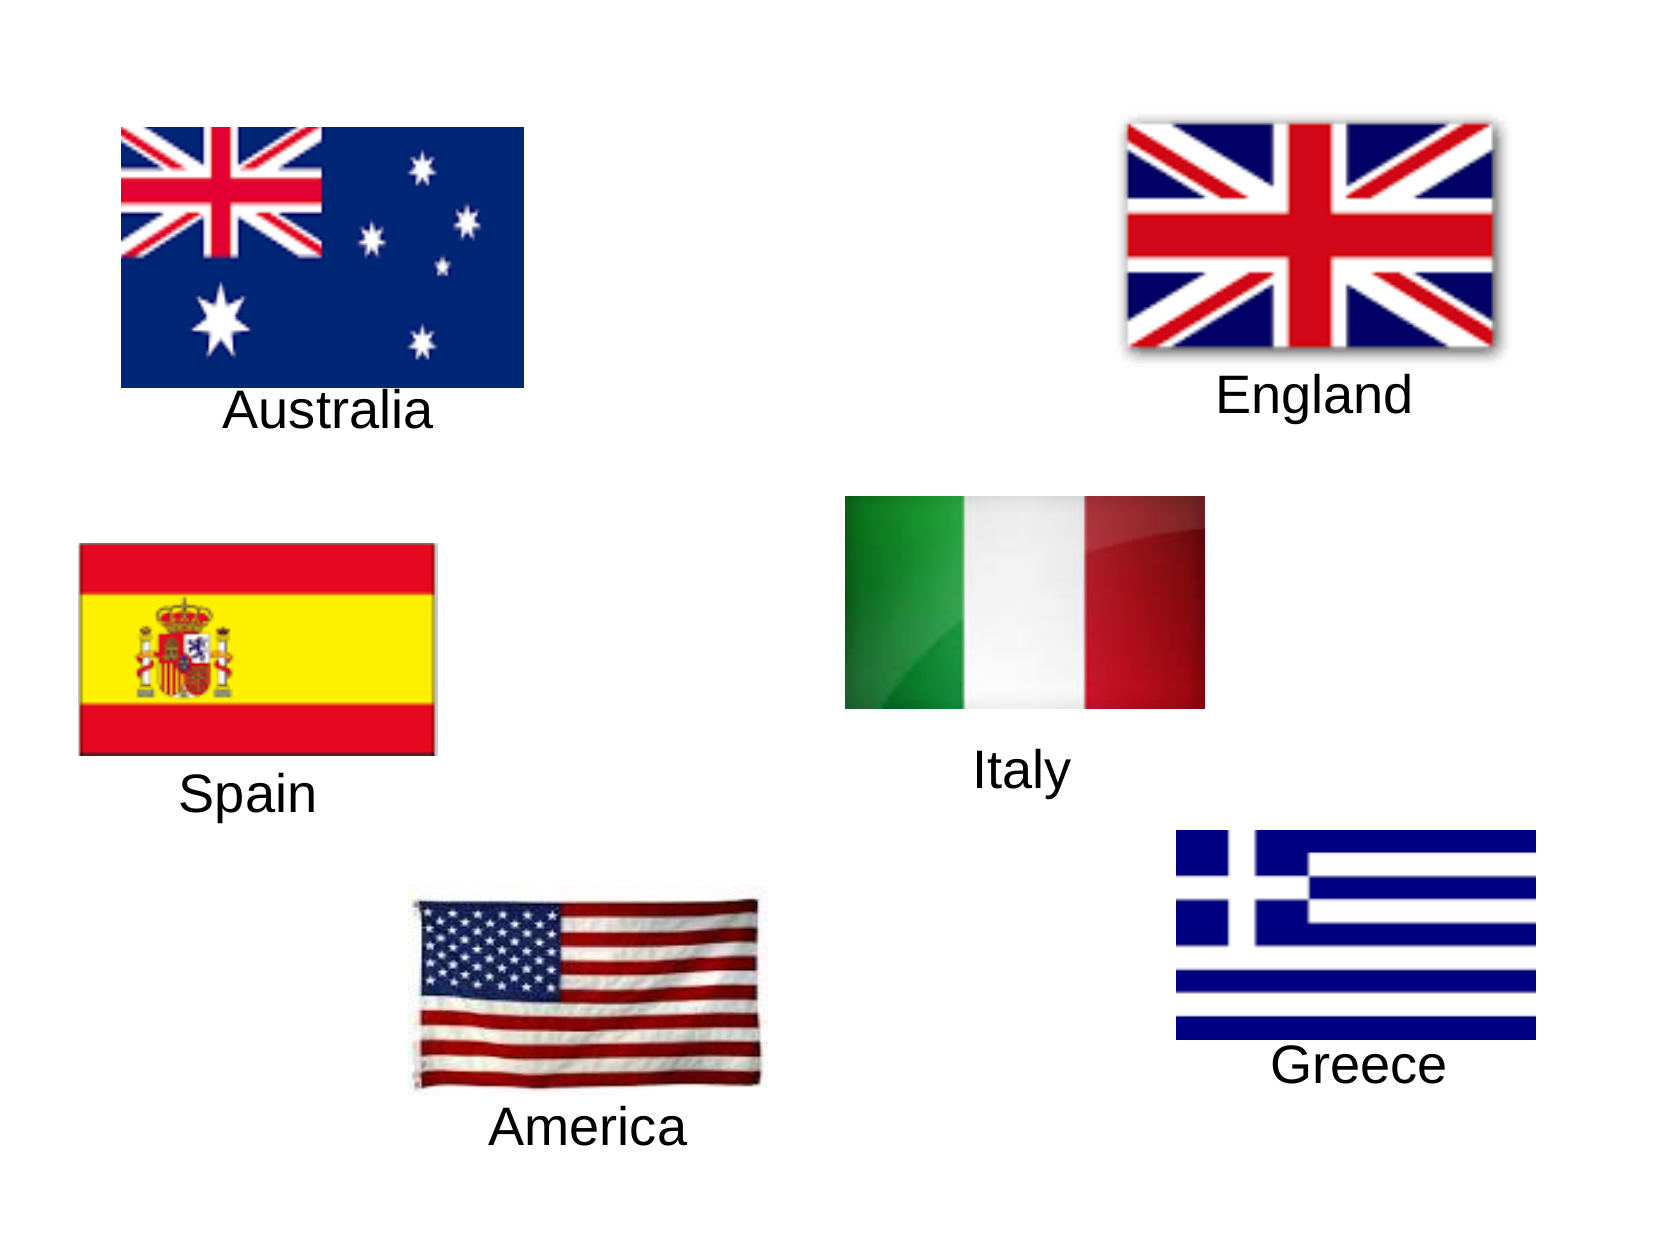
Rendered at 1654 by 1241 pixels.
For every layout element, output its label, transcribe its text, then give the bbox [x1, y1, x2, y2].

picture [121, 127, 524, 388]
picture [78, 543, 438, 755]
picture [845, 496, 1205, 709]
picture [1110, 106, 1512, 367]
picture [1176, 830, 1536, 1040]
text_box Greece [1135, 1026, 1526, 1119]
text_box Spain [59, 755, 449, 848]
text_box England [1110, 357, 1501, 449]
text_box Australia [132, 372, 523, 465]
picture [408, 885, 768, 1095]
text_box Italy [837, 731, 1228, 848]
text_box America [413, 1088, 804, 1181]
